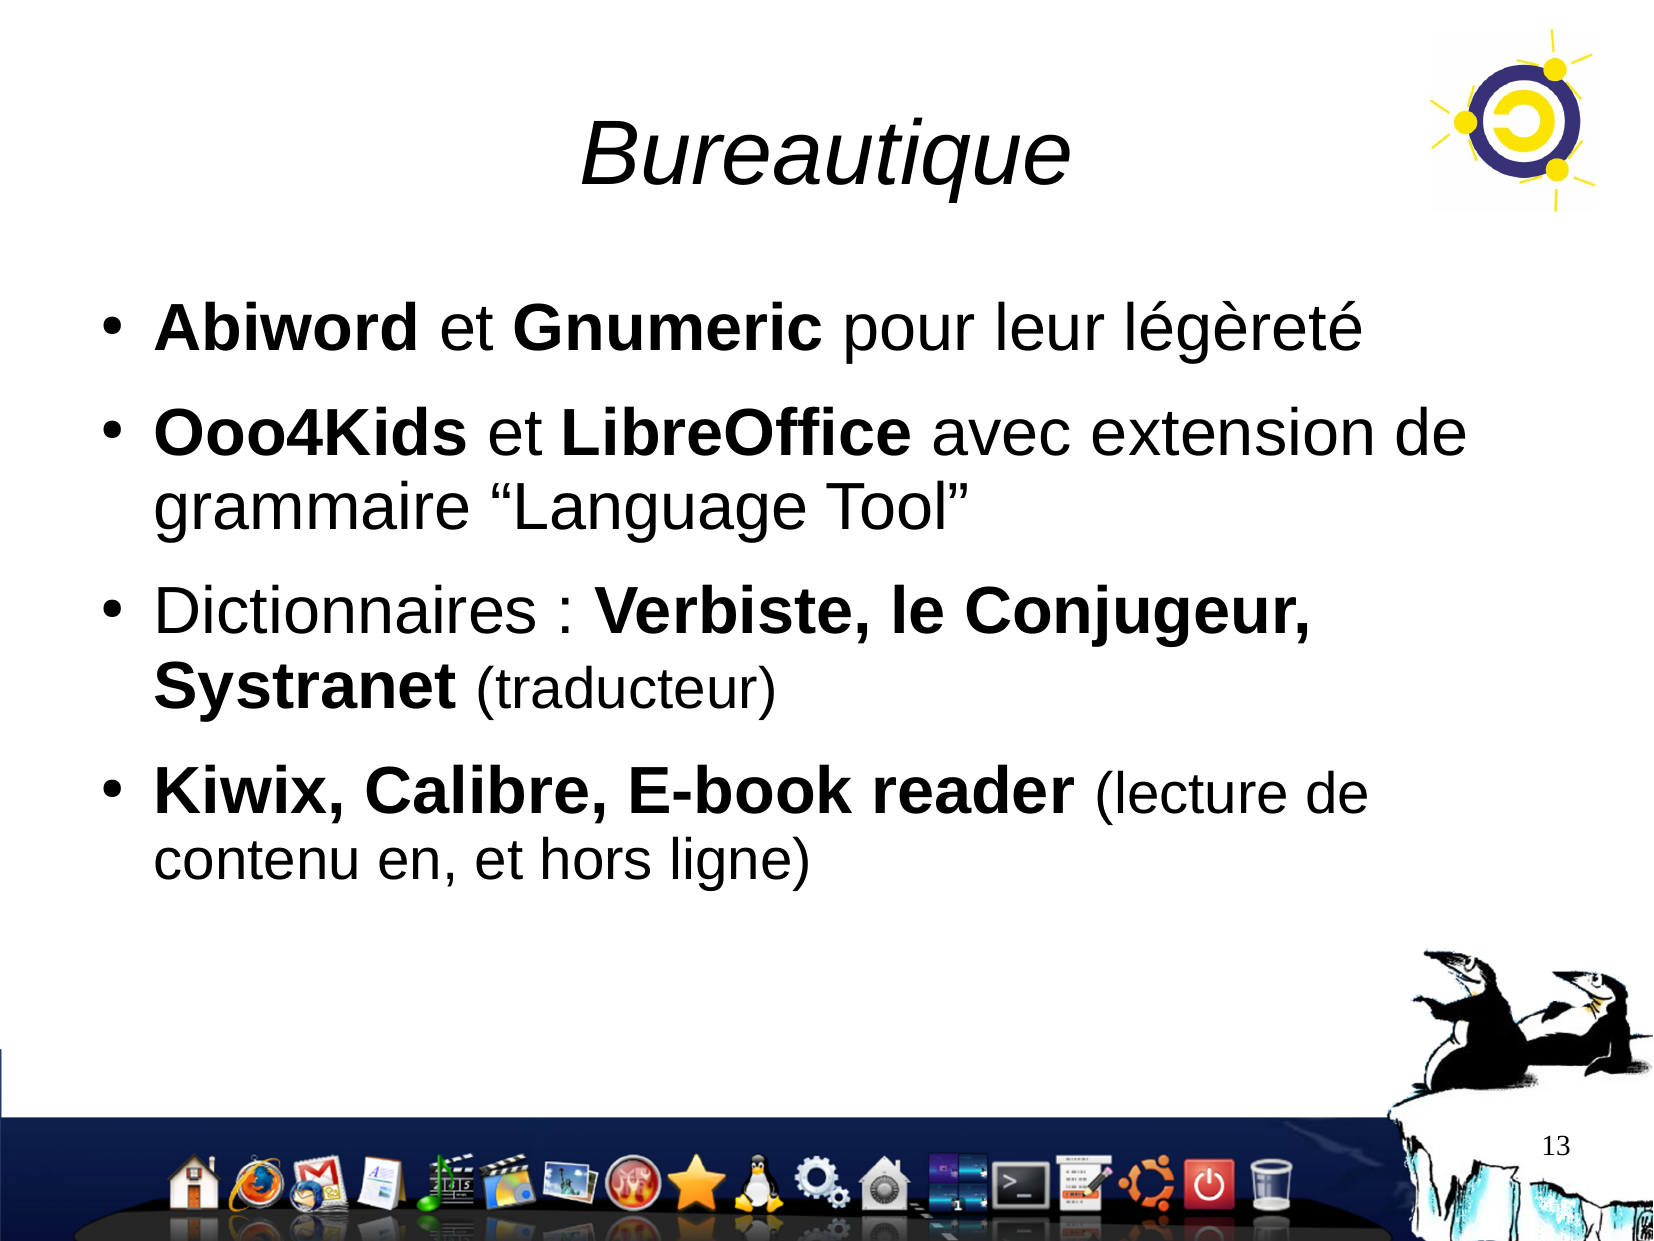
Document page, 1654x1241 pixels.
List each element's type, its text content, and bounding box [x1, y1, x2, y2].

title Bureautique [82, 49, 1571, 257]
picture [0, 29, 1653, 1241]
list Abiword et Gnumeric pour leur légèreté Ooo4Kids et LibreOffice avec extension de grammaire “Language Tool” Dictionnaires : Verbiste, le Conjugeur, Systranet (traducteur) Kiwix, Calibre, E-book reader (lecture de contenu en, et hors ligne) [82, 290, 1571, 1109]
